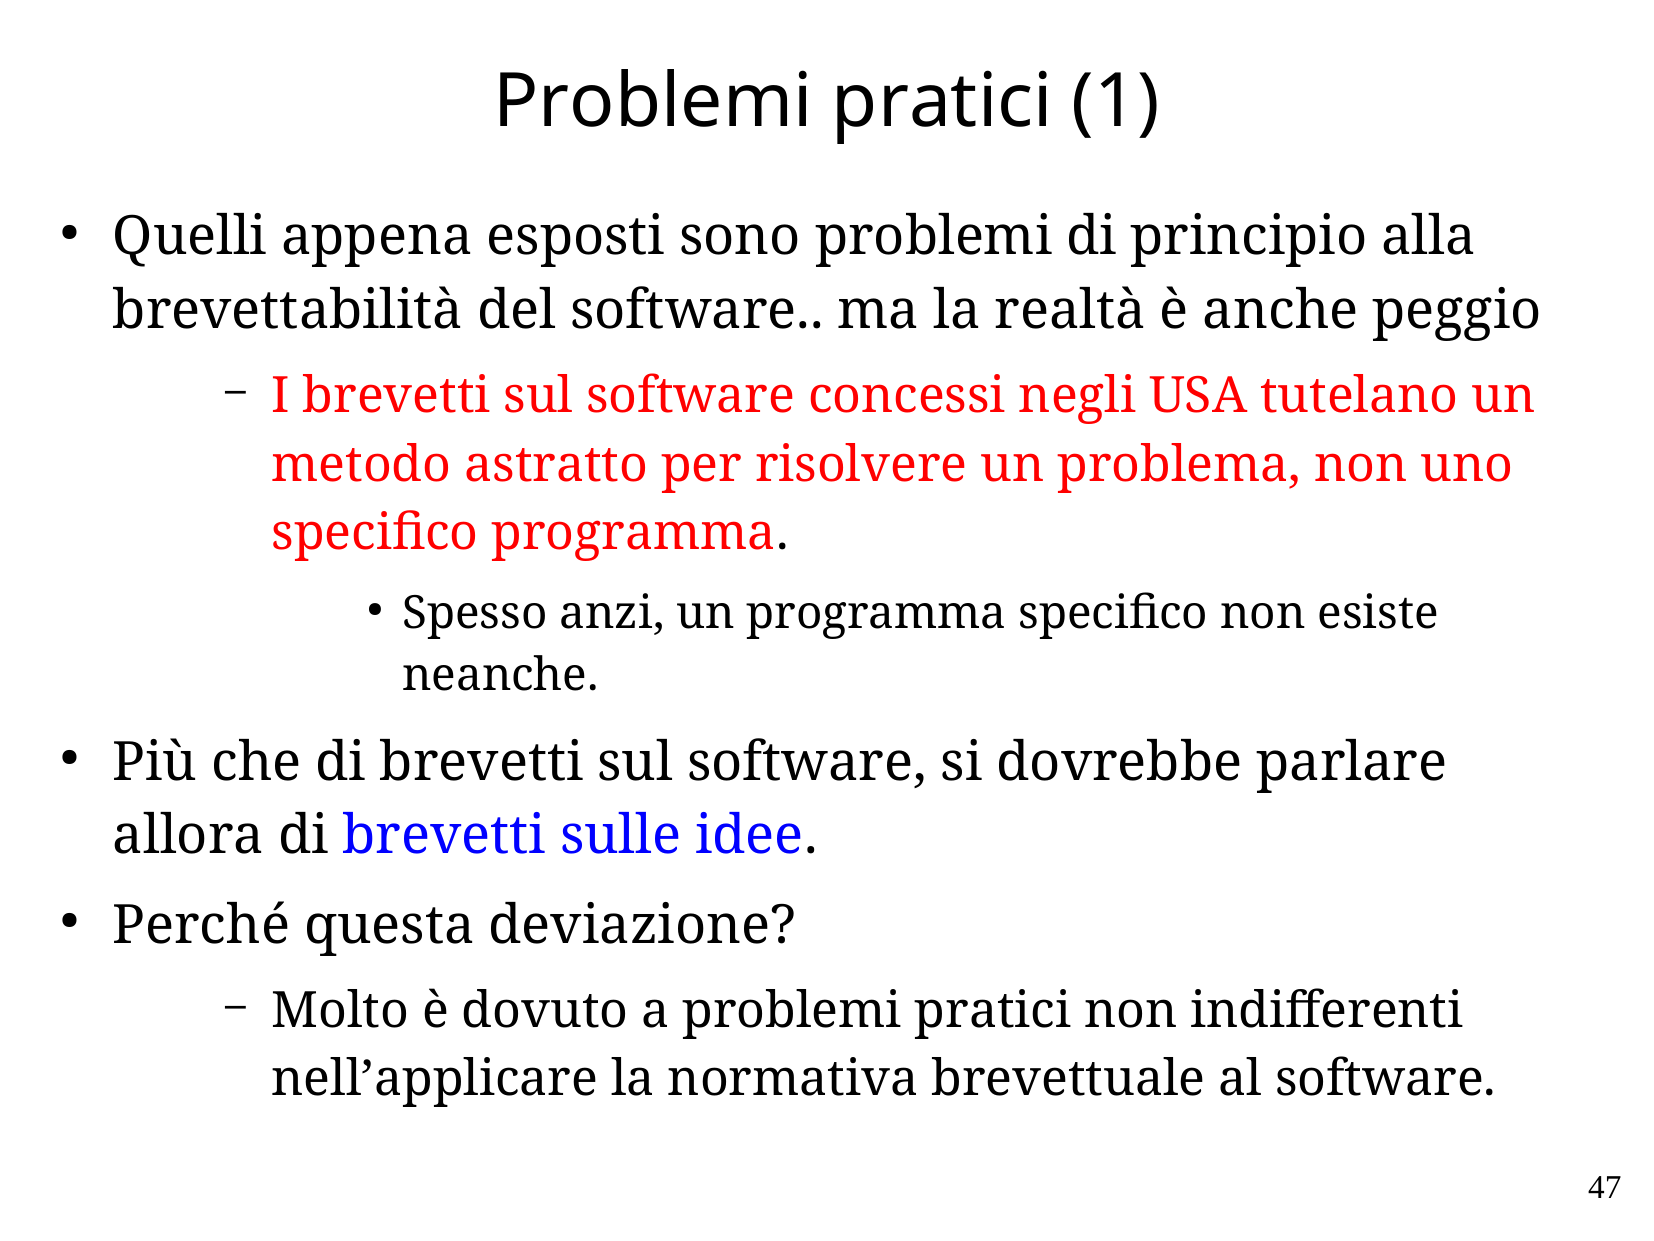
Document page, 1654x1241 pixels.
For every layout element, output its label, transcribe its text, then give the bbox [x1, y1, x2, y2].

title Problemi pratici (1) [37, 30, 1617, 166]
list Quelli appena esposti sono problemi di principio alla brevettabilità del software.. ma la realtà è anche peggio I brevetti sul software concessi negli USA tutelano un metodo astratto per risolvere un problema, non uno specifico programma. Spesso anzi, un programma specifico non esiste neanche. Più che di brevetti sul software, si dovrebbe parlare allora di brevetti sulle idee. Perché questa deviazione? Molto è dovuto a problemi pratici non indifferenti nell’applicare la normativa brevettuale al software. [42, 196, 1612, 1187]
